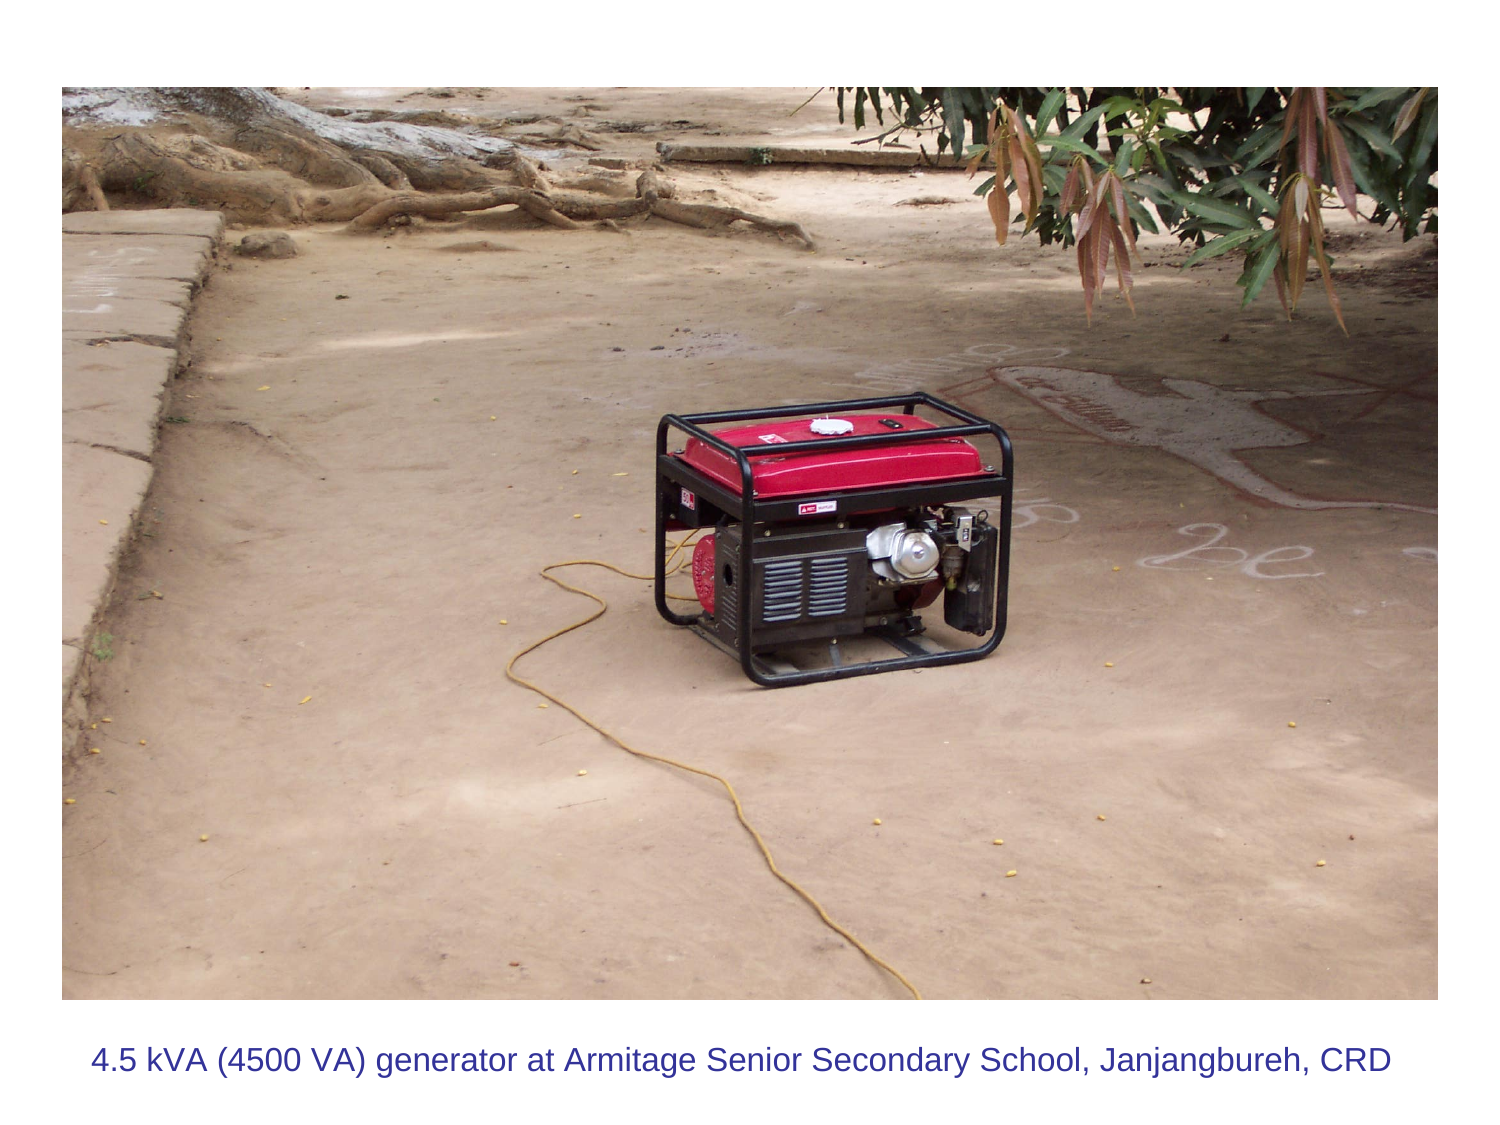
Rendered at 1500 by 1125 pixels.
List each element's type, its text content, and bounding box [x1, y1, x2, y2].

picture [62, 87, 1438, 1000]
text_box 4.5 kVA (4500 VA) generator at Armitage Senior Secondary School, Janjangbureh, CRD [47, 1030, 1438, 1087]
